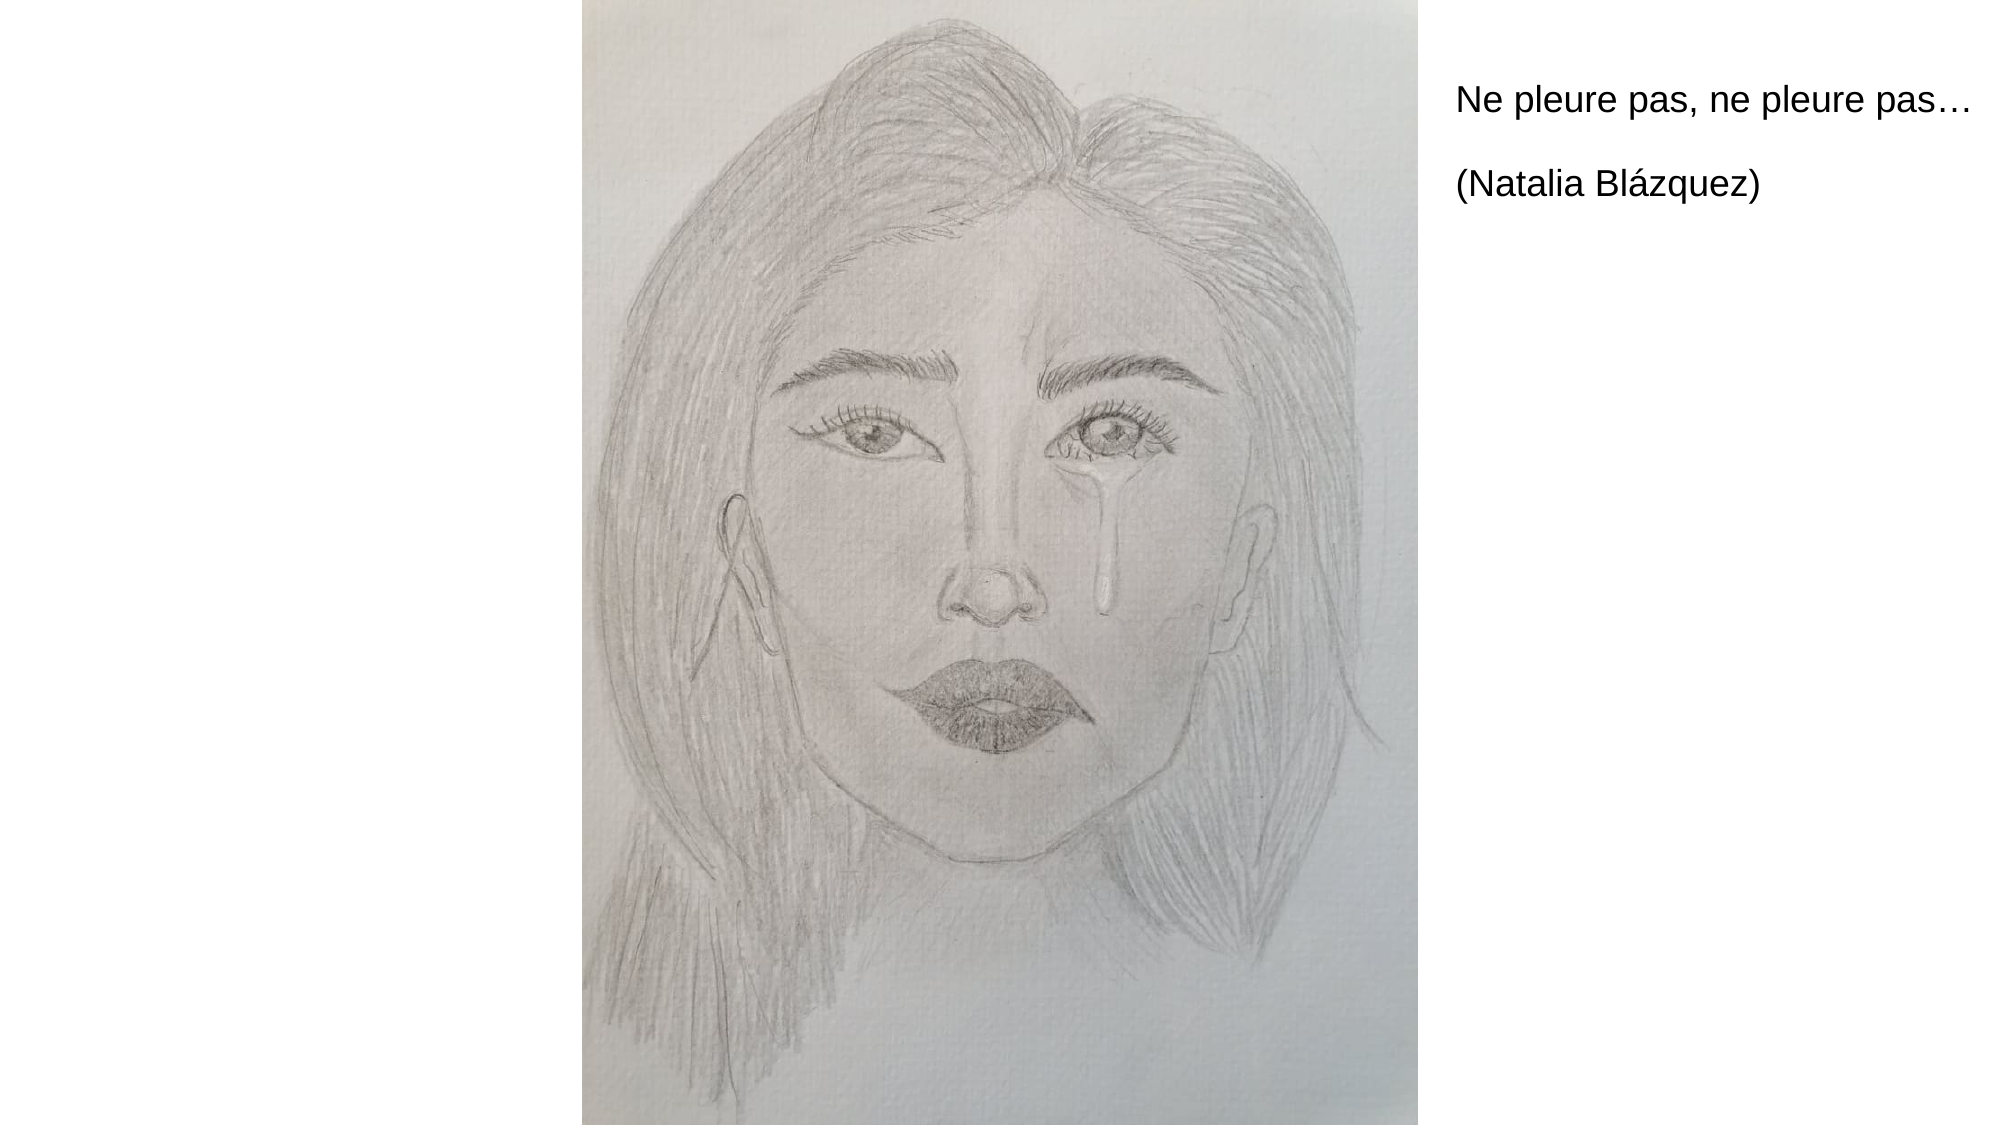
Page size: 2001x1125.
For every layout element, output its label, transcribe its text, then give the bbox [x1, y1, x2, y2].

text_box Ne pleure pas, ne pleure pas… (Natalia Blázquez) [1440, 70, 1989, 212]
picture [582, 0, 1418, 1125]
